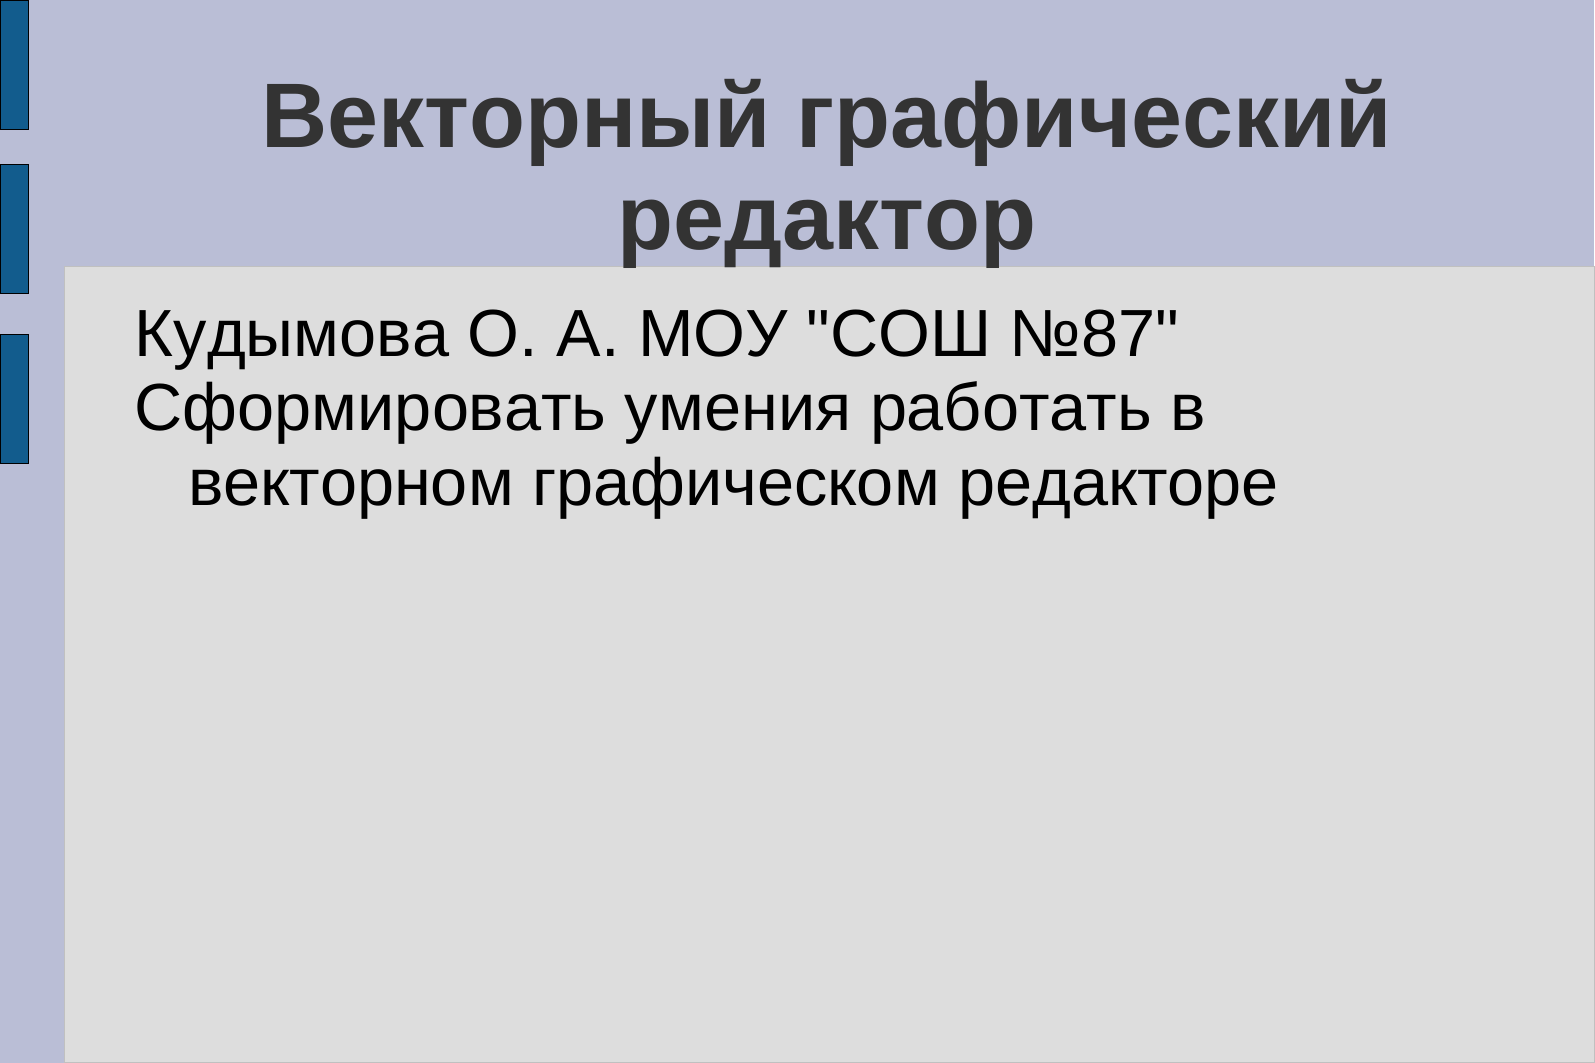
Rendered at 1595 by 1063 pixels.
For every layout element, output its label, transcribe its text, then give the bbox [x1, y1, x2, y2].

list Кудымова О. А. МОУ "СОШ №87" Сформировать умения работать в векторном графическом редакторе [117, 295, 1479, 966]
title Векторный графический редактор [117, 64, 1479, 270]
